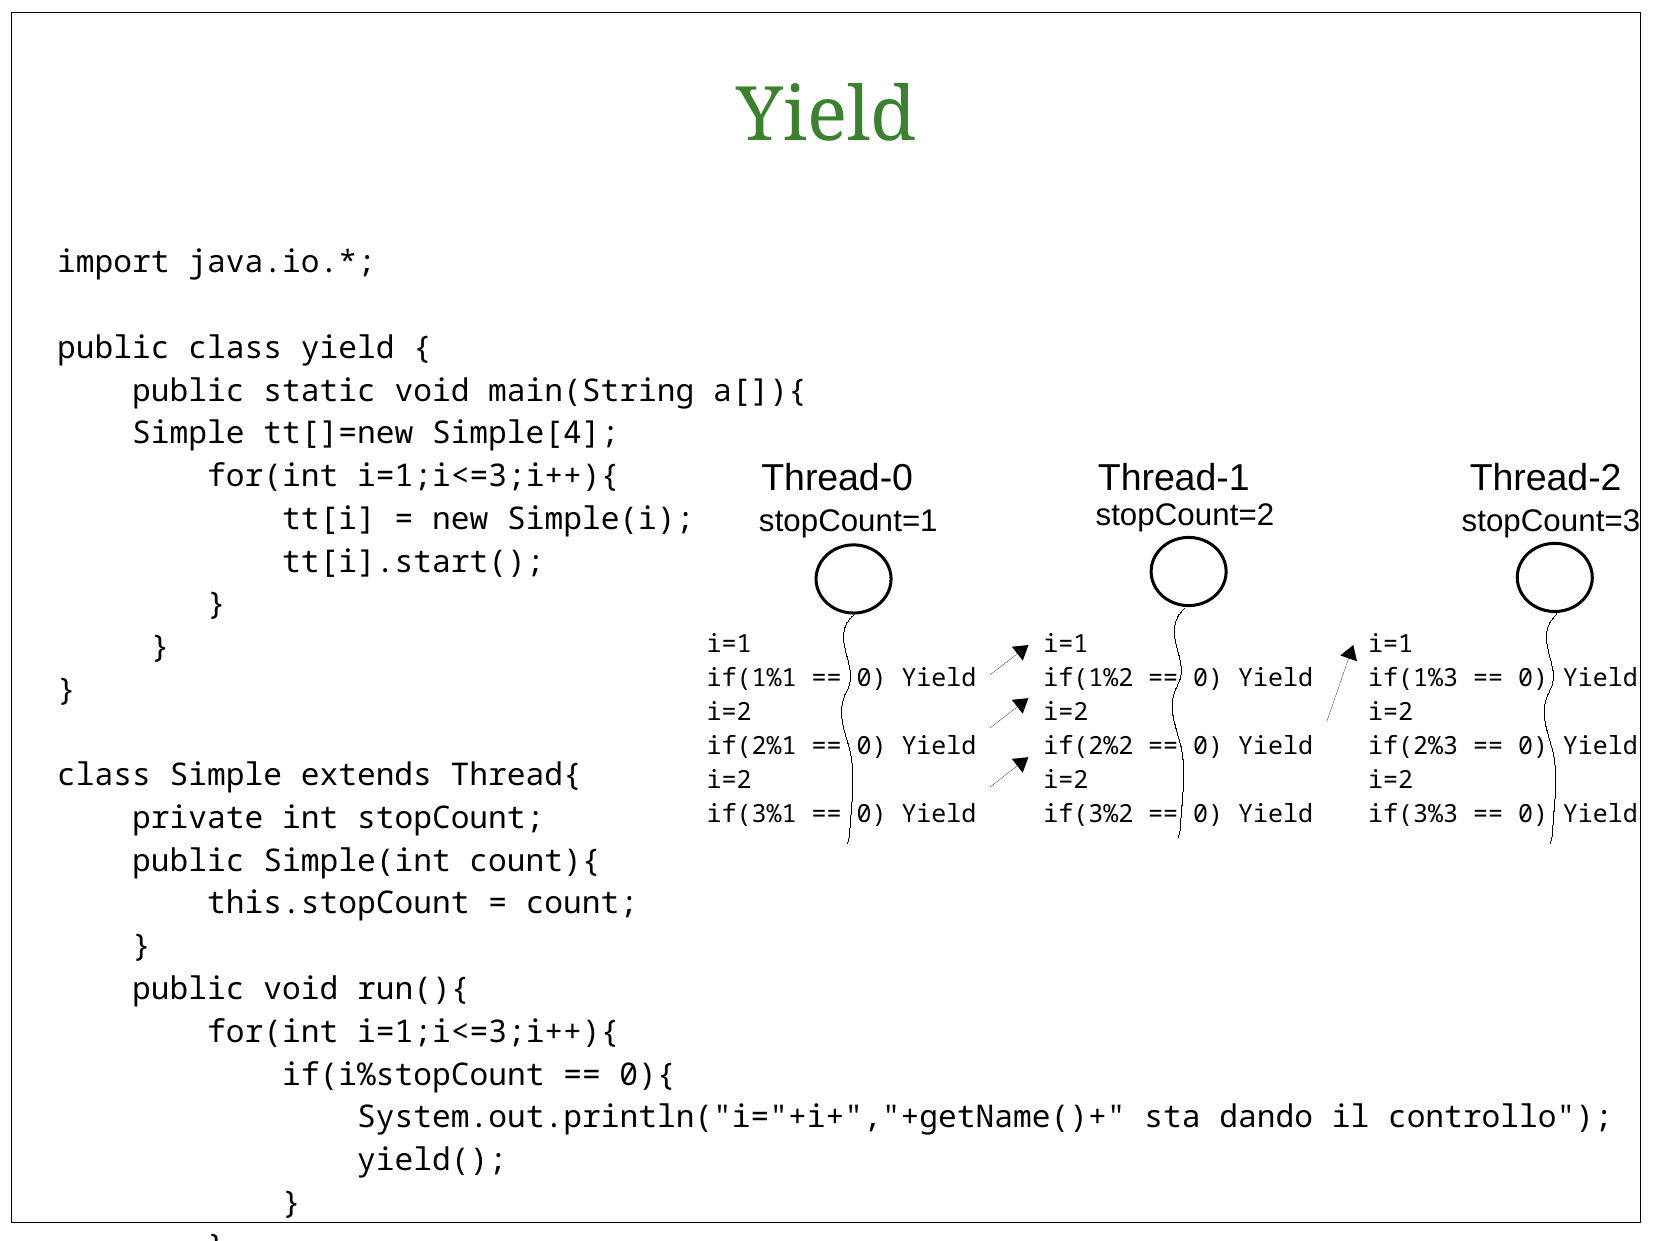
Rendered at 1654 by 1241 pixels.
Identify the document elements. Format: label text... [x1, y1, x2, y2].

text_box stopCount=2 [1080, 489, 1306, 540]
title Yield [82, 8, 1571, 216]
text_box Thread-2 [1455, 448, 1654, 506]
text_box stopCount=1 [744, 495, 970, 545]
text_box i=1 if(1%1 == 0) Yield i=2 if(2%1 == 0) Yield i=2 if(3%1 == 0) Yield [691, 618, 1028, 836]
text_box stopCount=3 [1446, 495, 1654, 545]
text_box Thread-1 [1083, 448, 1339, 506]
text_box Thread-0 [746, 448, 1002, 506]
text_box import java.io.*; public class yield { public static void main(String a[]){ Simple tt[]=new Simple[4]; for(int i=1;i<=3;i++){ tt[i] = new Simple(i); tt[i].start(); } } } class Simple extends Thread{ private int stopCount; public Simple(int count){ this.stopCount = count; } public void run(){ for(int i=1;i<=3;i++){ if(i%stopCount == 0){ System.out.println("i="+i+","+getName()+" sta dando il controllo"); yield(); } } } } [42, 231, 1636, 1196]
text_box i=1 if(1%2 == 0) Yield i=2 if(2%2 == 0) Yield i=2 if(3%2 == 0) Yield [1028, 618, 1353, 836]
text_box i=1 if(1%3 == 0) Yield i=2 if(2%3 == 0) Yield i=2 if(3%3 == 0) Yield [1353, 618, 1654, 836]
